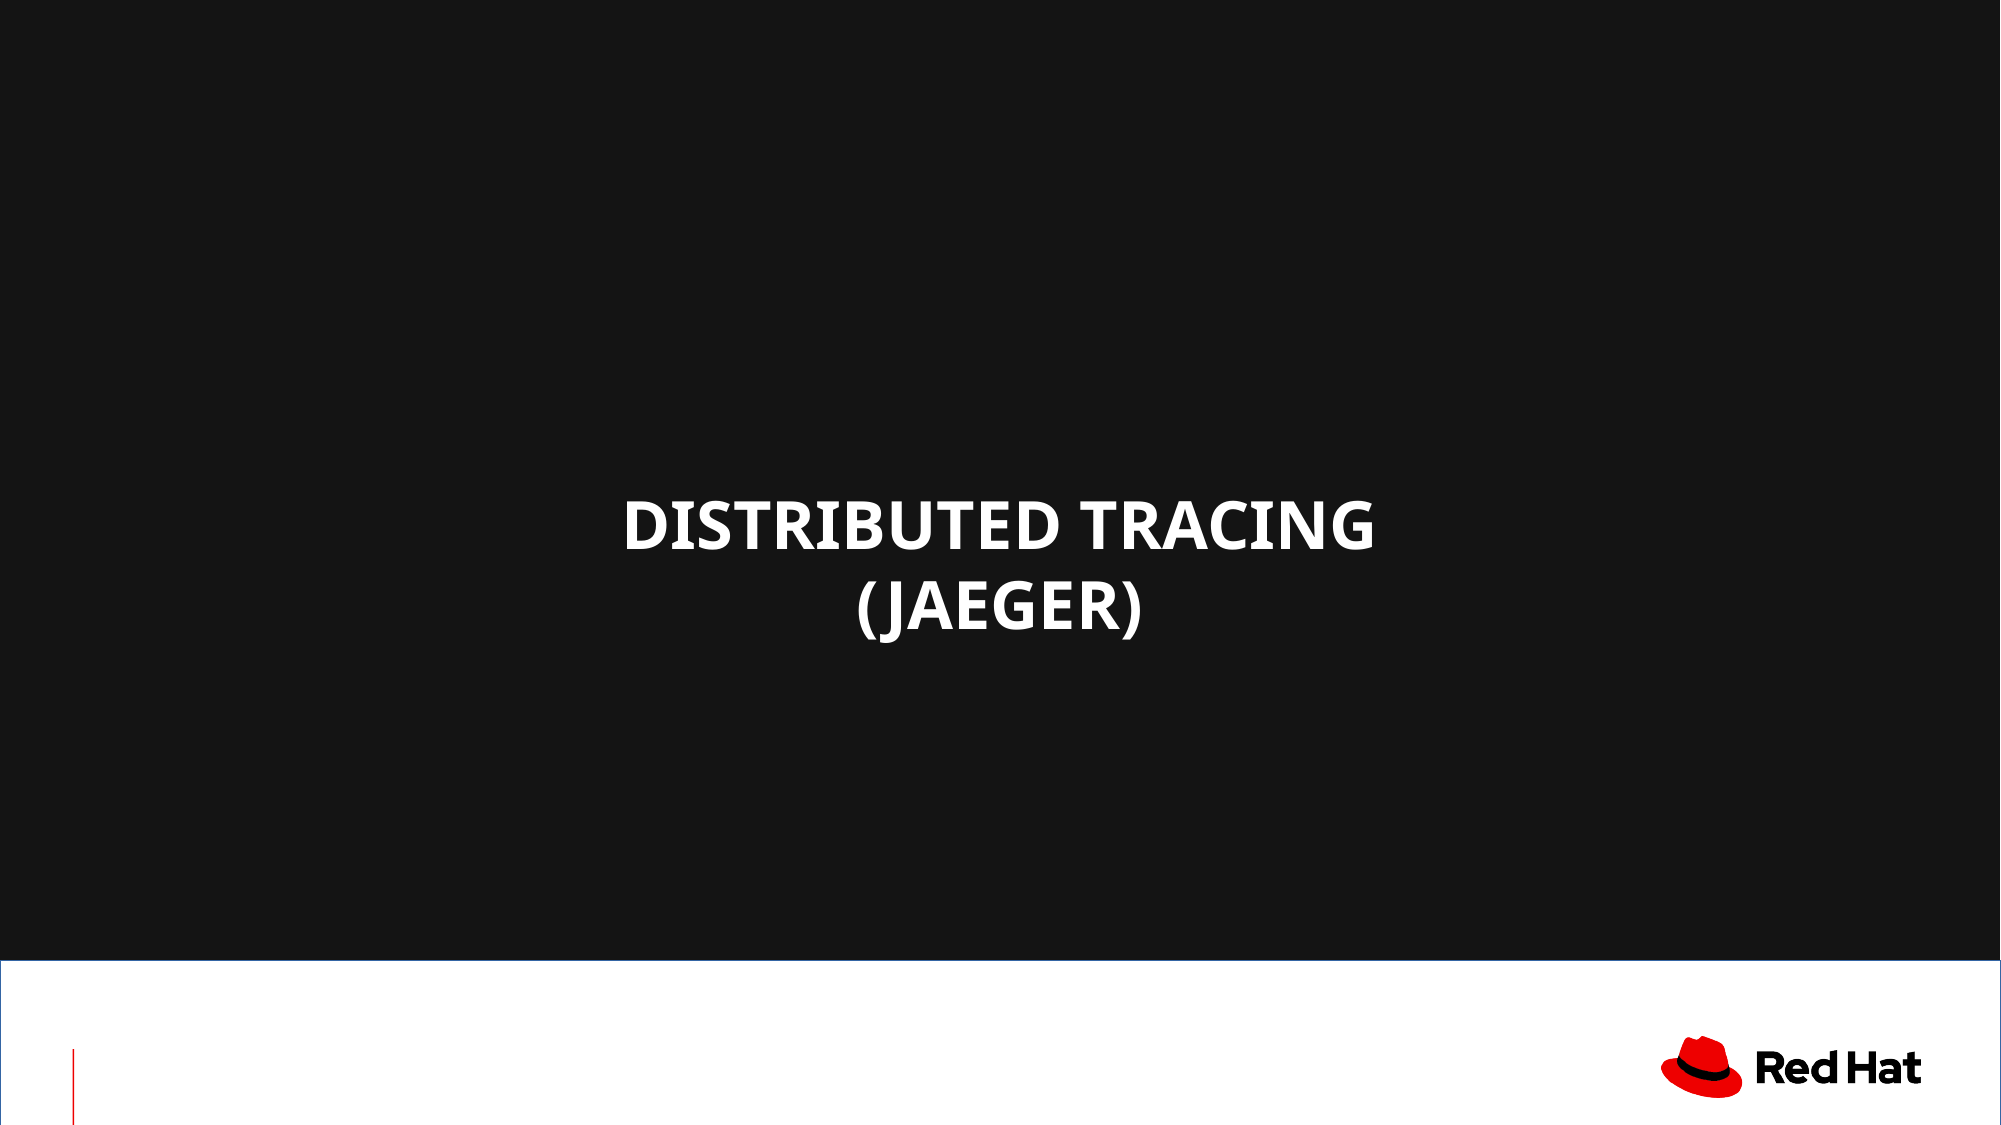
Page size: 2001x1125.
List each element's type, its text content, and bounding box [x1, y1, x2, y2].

picture [1661, 1036, 1921, 1098]
title DISTRIBUTED TRACING (JAEGER) [180, 363, 1820, 762]
